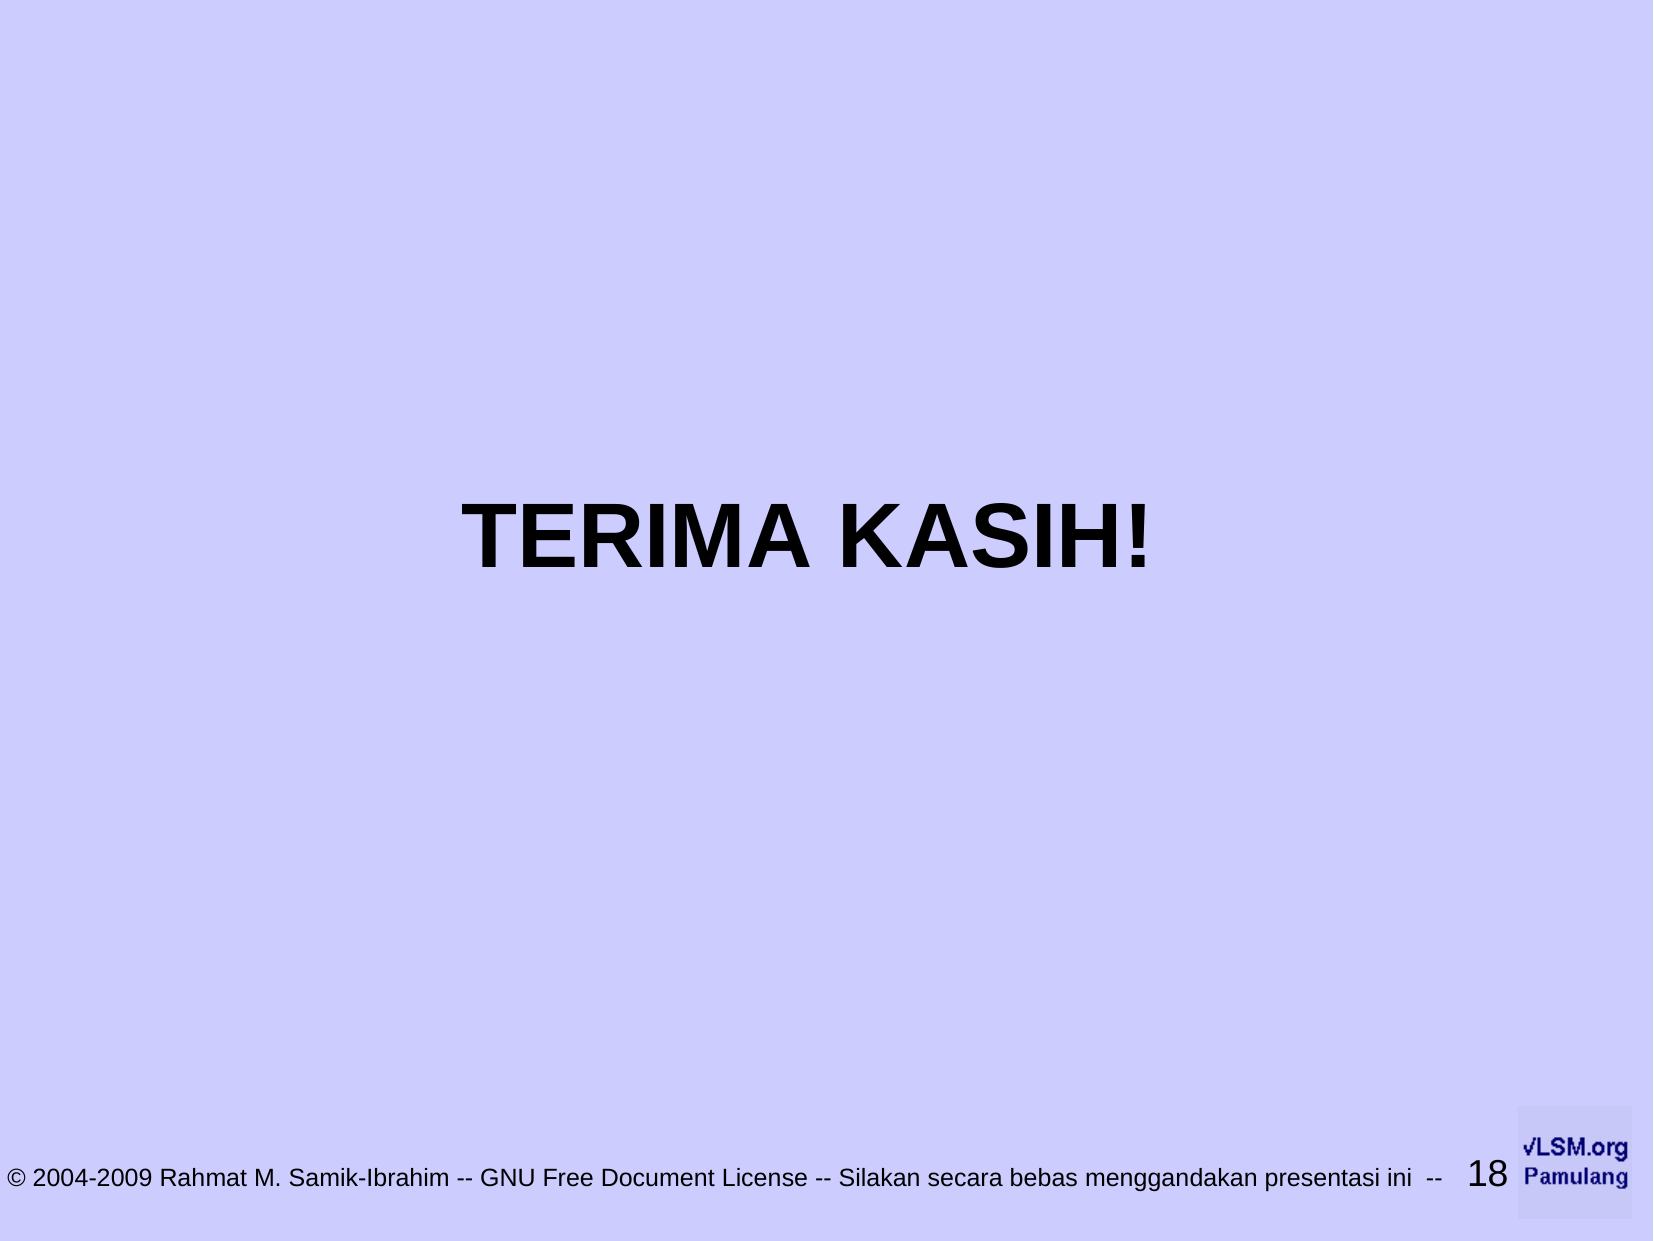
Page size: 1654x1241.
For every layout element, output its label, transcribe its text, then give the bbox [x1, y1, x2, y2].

picture [1518, 1106, 1632, 1219]
title TERIMA KASIH! [15, 477, 1600, 596]
